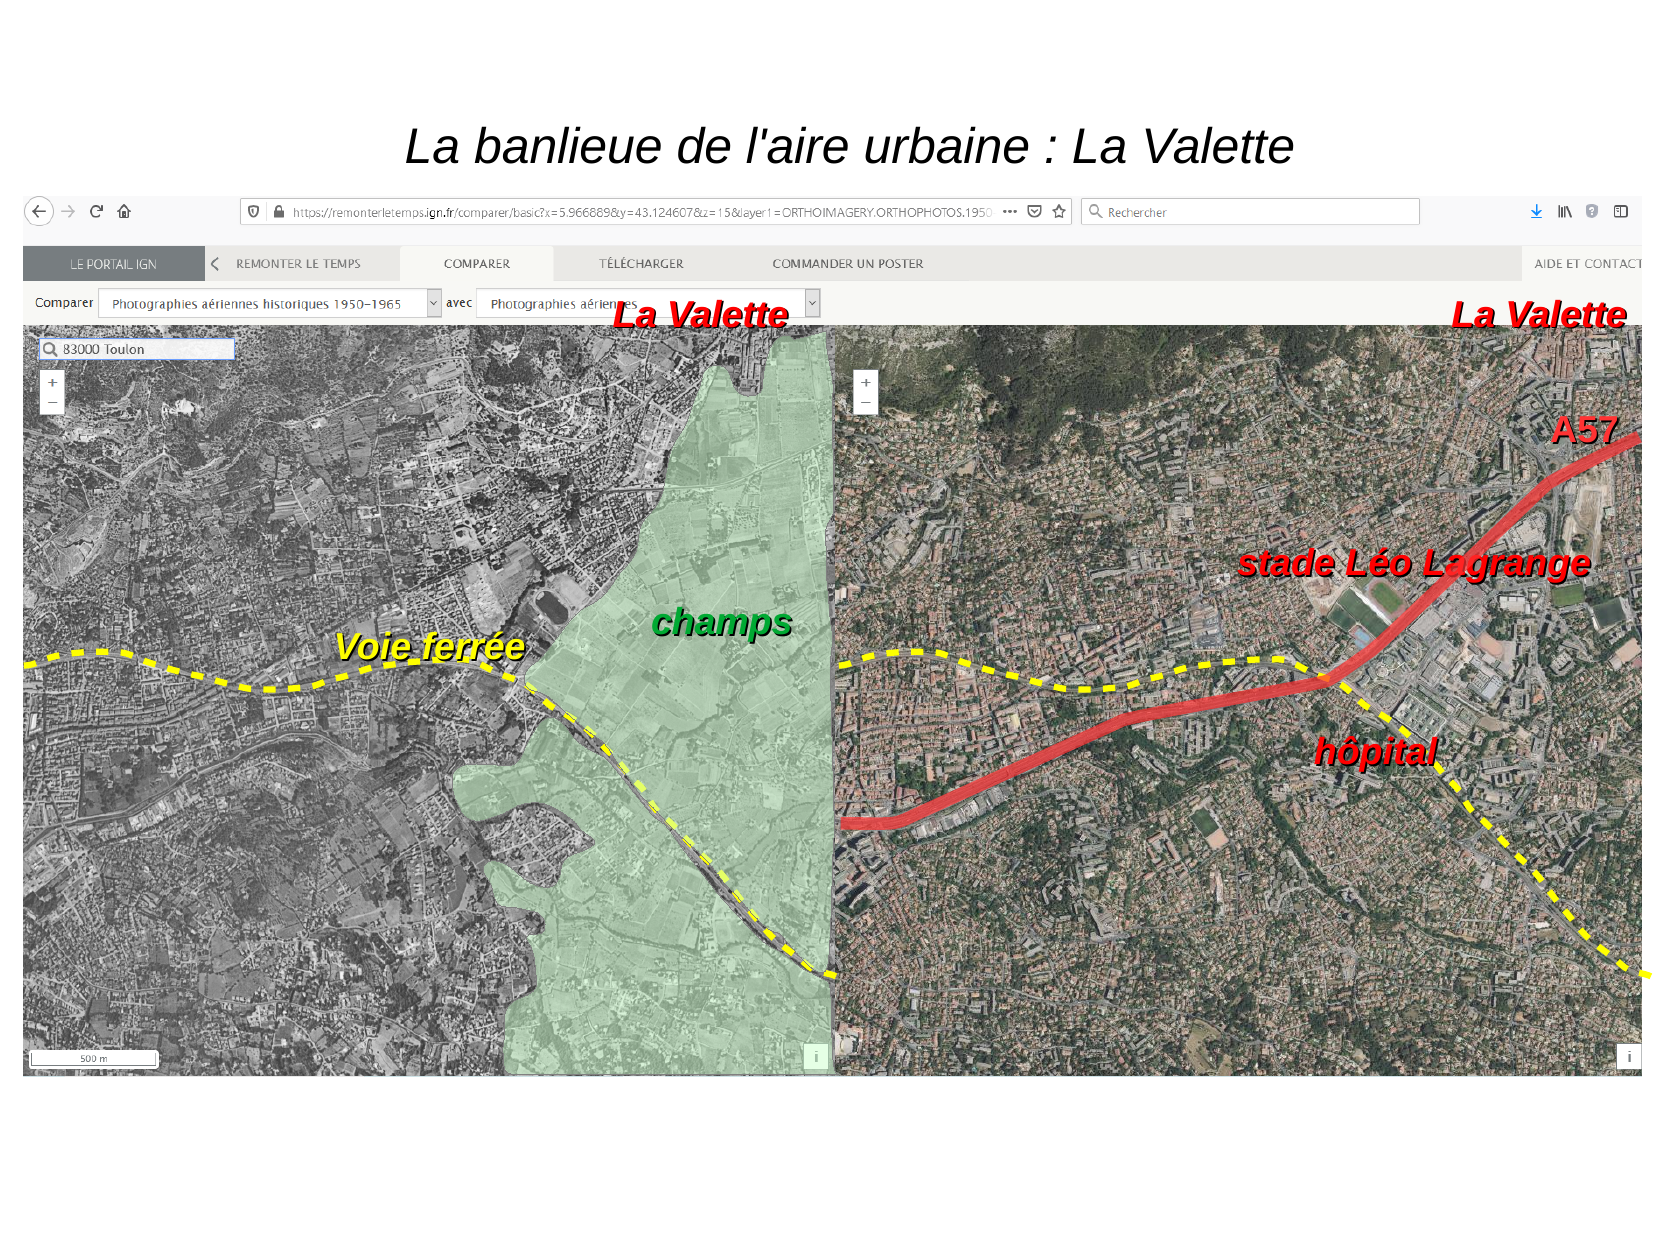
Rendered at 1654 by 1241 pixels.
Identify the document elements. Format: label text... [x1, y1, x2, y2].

text_box [452, 717, 839, 1075]
picture [23, 196, 1642, 1077]
text_box La Valette [597, 282, 804, 343]
text_box stade Léo Lagrange [1222, 530, 1489, 591]
text_box hôpital [1299, 719, 1453, 780]
text_box Voie ferrée [318, 614, 541, 675]
text_box La Valette [1436, 282, 1642, 343]
text_box A57 [1535, 401, 1640, 461]
text_box La banlieue de l'aire urbaine : La Valette [389, 106, 1311, 182]
text_box champs [636, 589, 808, 650]
text_box stade Léo Lagrange [1446, 530, 1607, 591]
text_box [524, 330, 835, 973]
